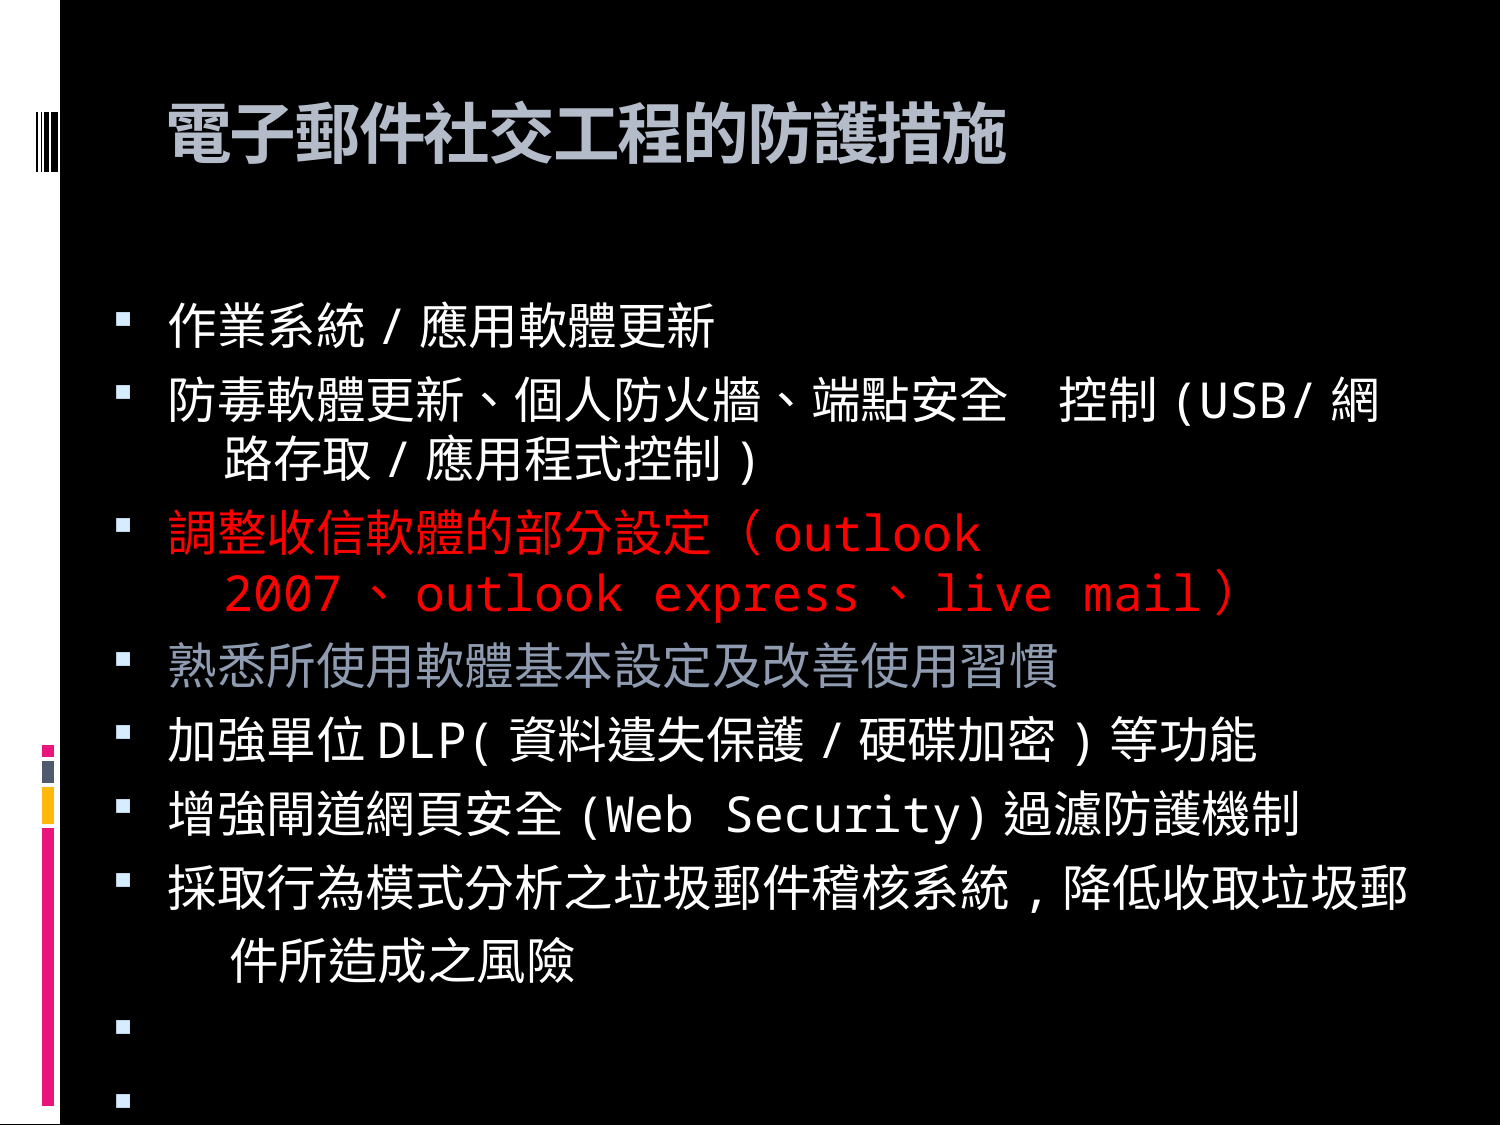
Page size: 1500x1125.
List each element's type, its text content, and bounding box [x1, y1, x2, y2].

title 電子郵件社交工程的防護措施 [150, 84, 1426, 199]
list 作業系統/應用軟體更新 防毒軟體更新、個人防火牆、端點安全 控制(USB/網路存取/應用程式控制) 調整收信軟體的部分設定（outlook 2007、outlook express、live mail） 熟悉所使用軟體基本設定及改善使用習慣 加強單位DLP(資料遺失保護/硬碟加密)等功能 增強閘道網頁安全(Web Security)過濾防護機制 採取行為模式分析之垃圾郵件稽核系統,降低收取垃圾郵 件所造成之風險 [75, 199, 1426, 1020]
